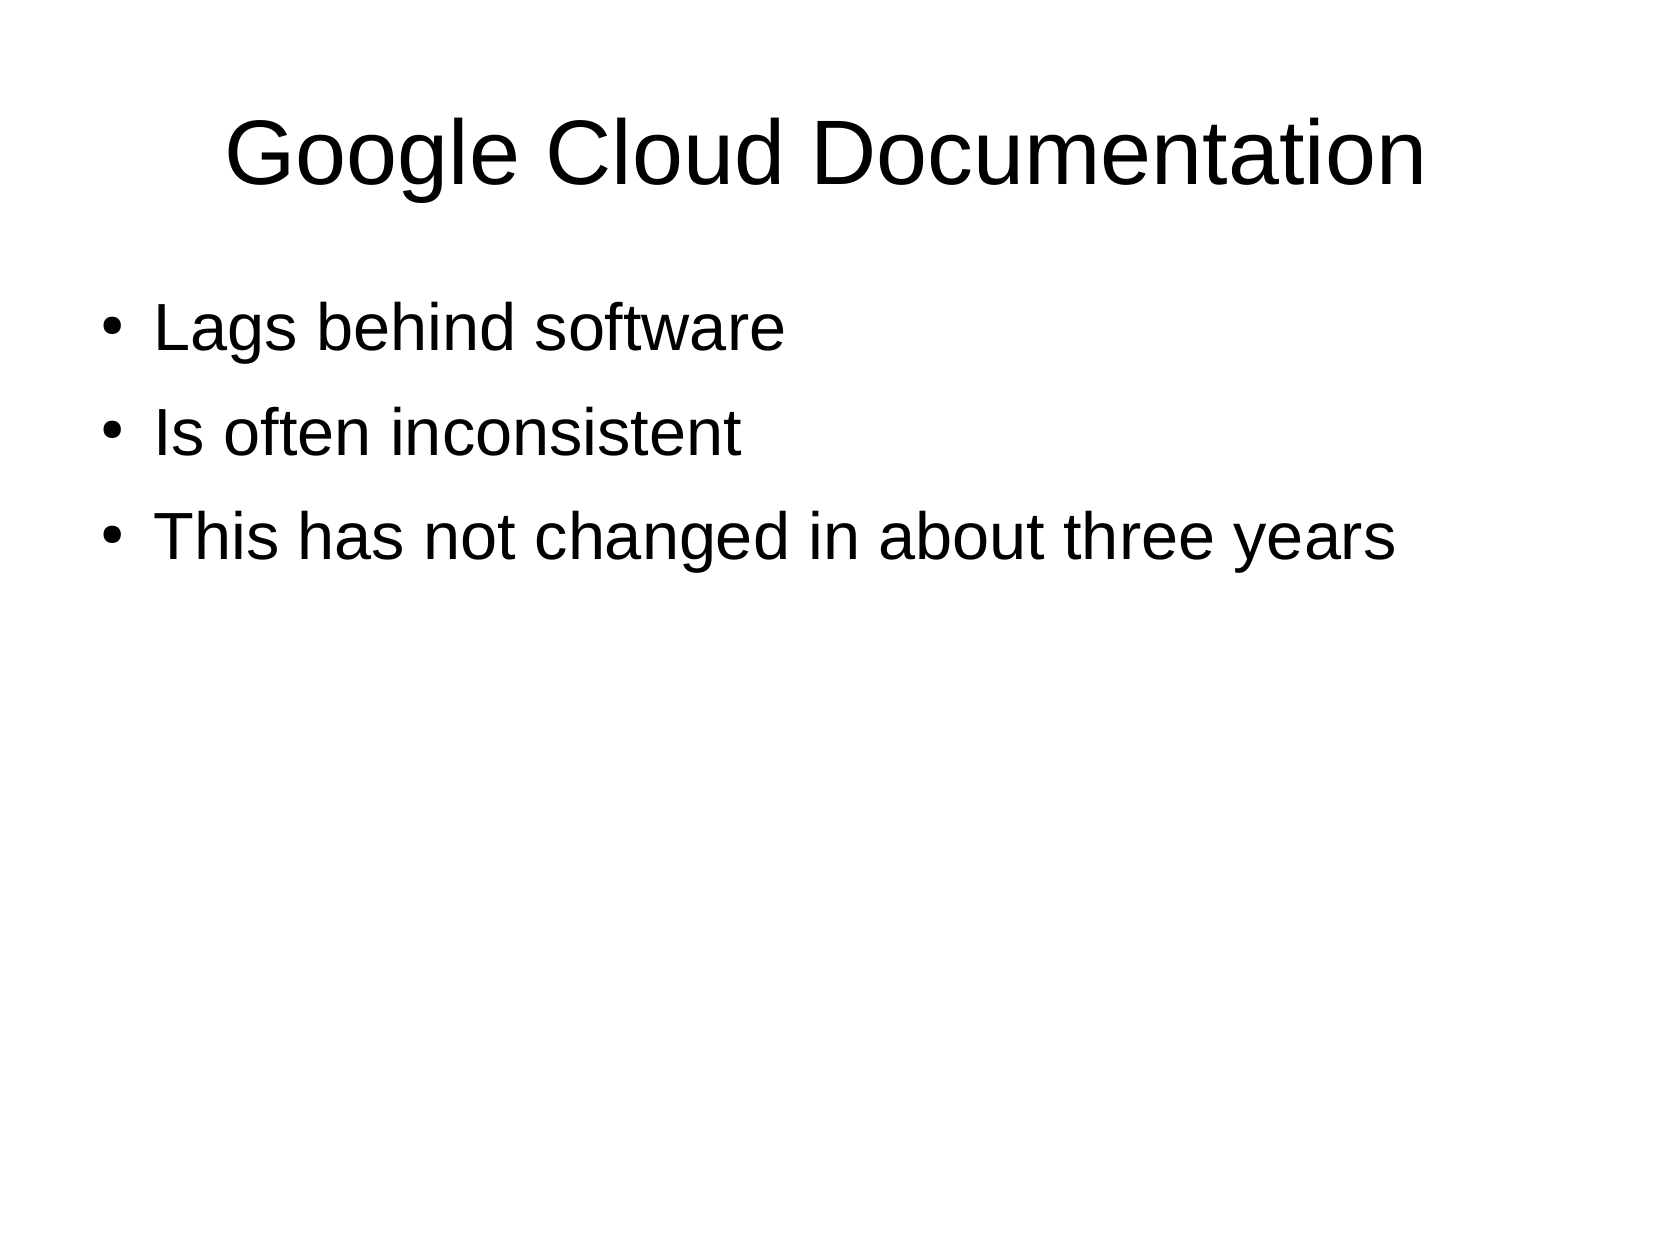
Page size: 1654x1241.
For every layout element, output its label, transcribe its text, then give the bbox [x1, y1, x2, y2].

list Lags behind software Is often inconsistent This has not changed in about three years [82, 290, 1571, 1010]
title Google Cloud Documentation [82, 49, 1571, 257]
